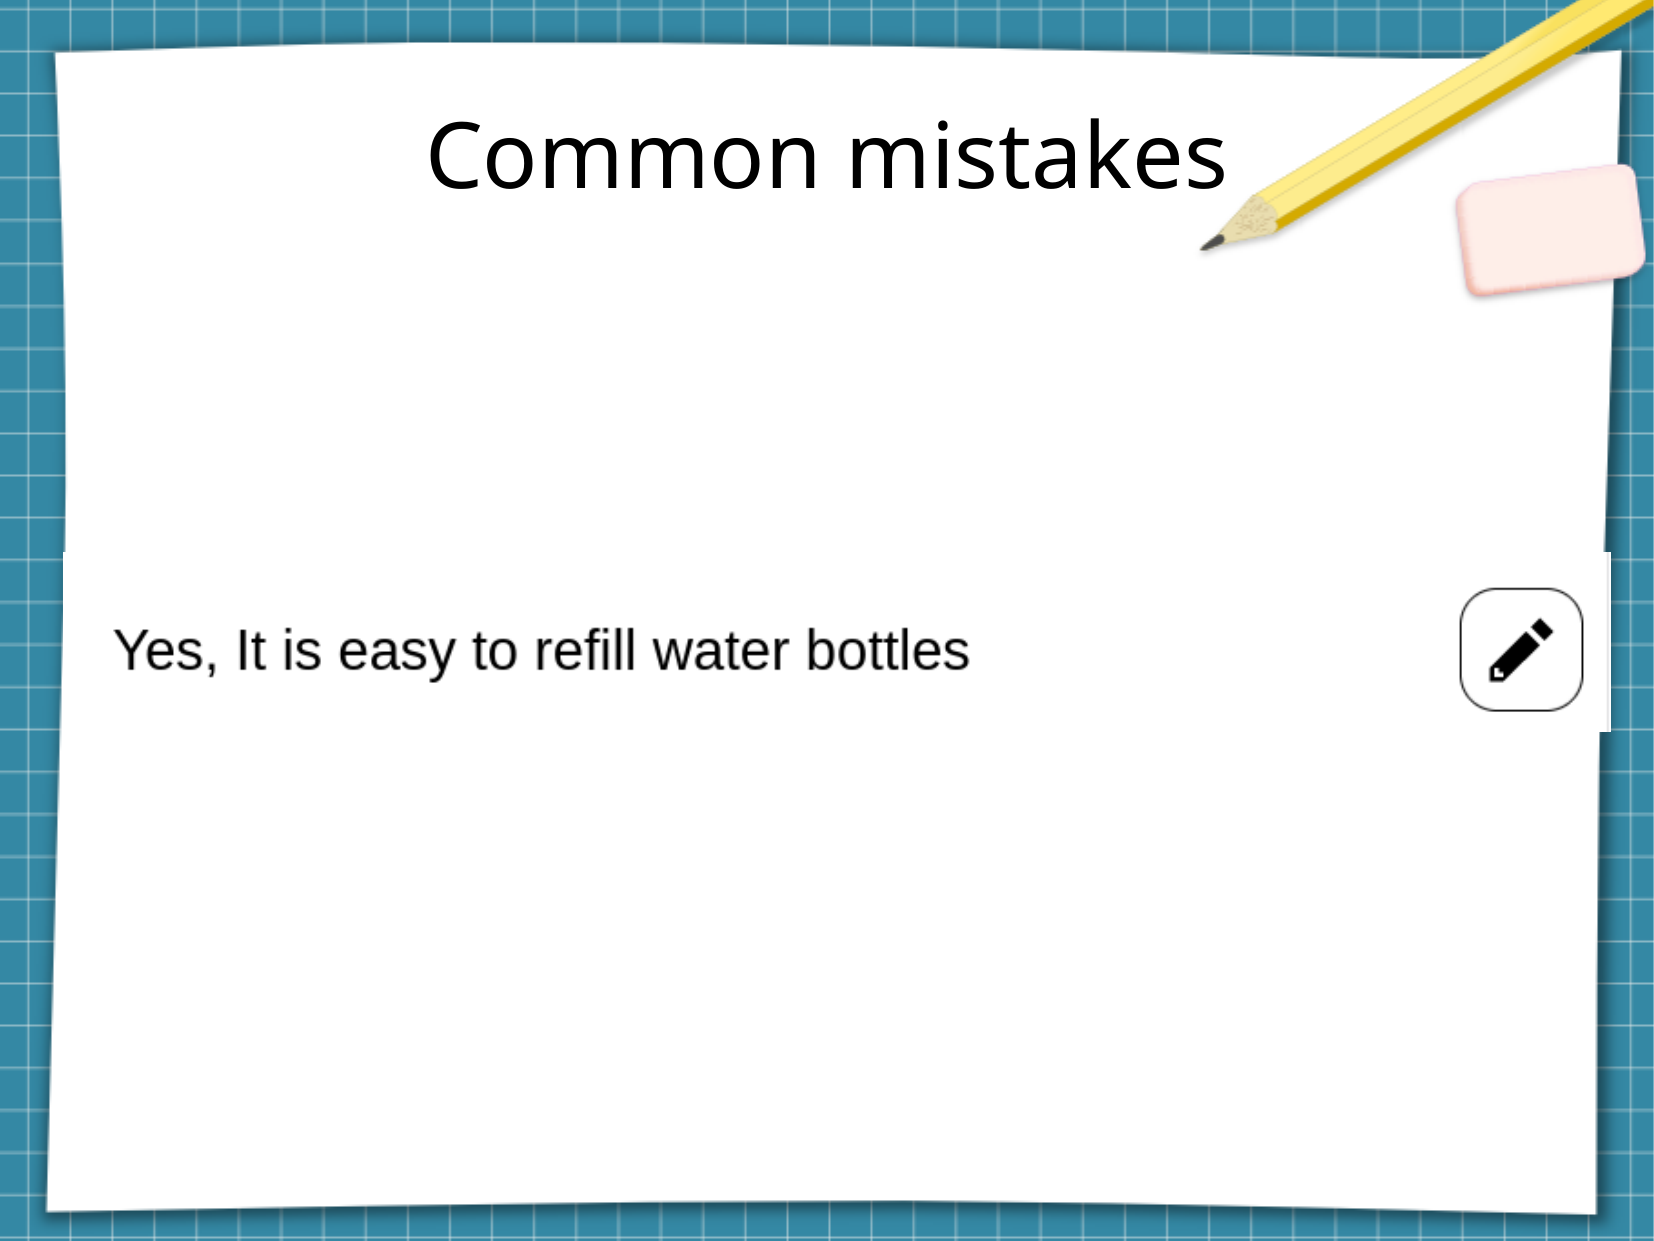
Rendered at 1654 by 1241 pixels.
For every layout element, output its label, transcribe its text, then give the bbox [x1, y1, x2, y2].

title Common mistakes [82, 49, 1571, 257]
picture [0, 0, 1654, 1241]
